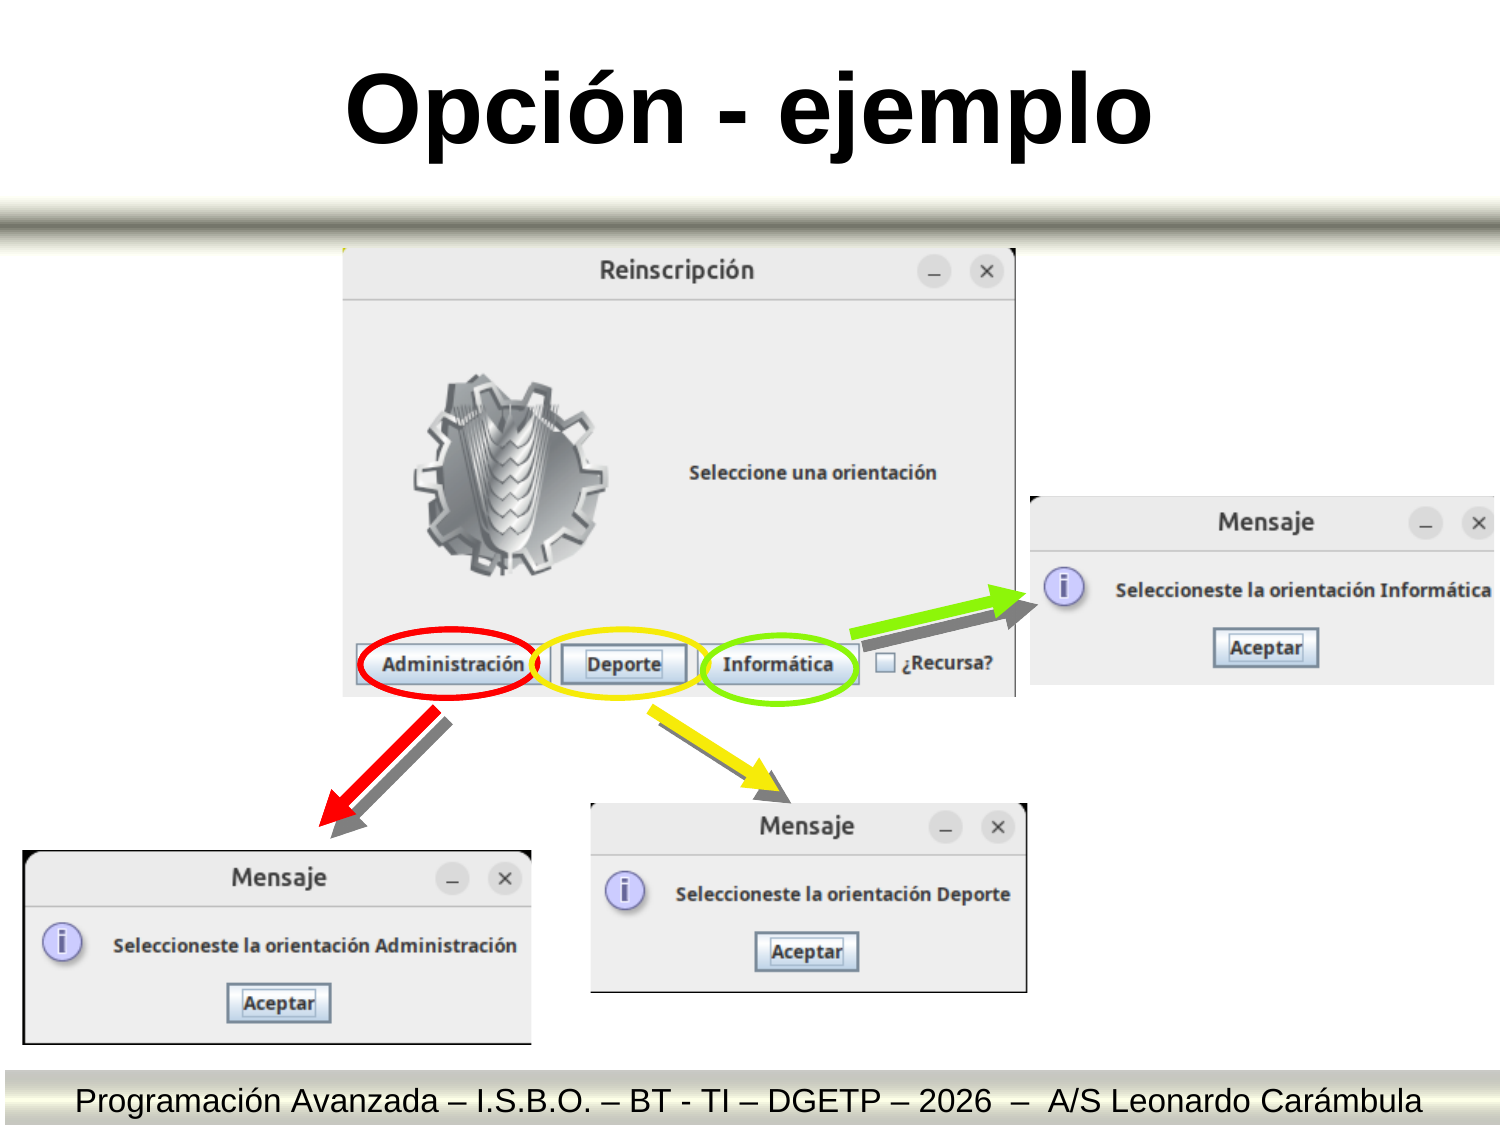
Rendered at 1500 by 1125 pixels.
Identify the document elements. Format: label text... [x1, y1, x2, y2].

picture [22, 850, 532, 1045]
picture [664, 681, 721, 697]
picture [342, 248, 1016, 697]
picture [493, 678, 572, 697]
picture [538, 633, 704, 694]
picture [590, 803, 1028, 993]
title Opción - ejemplo [0, 9, 1500, 198]
picture [364, 633, 531, 694]
picture [708, 639, 853, 697]
picture [1030, 496, 1495, 685]
